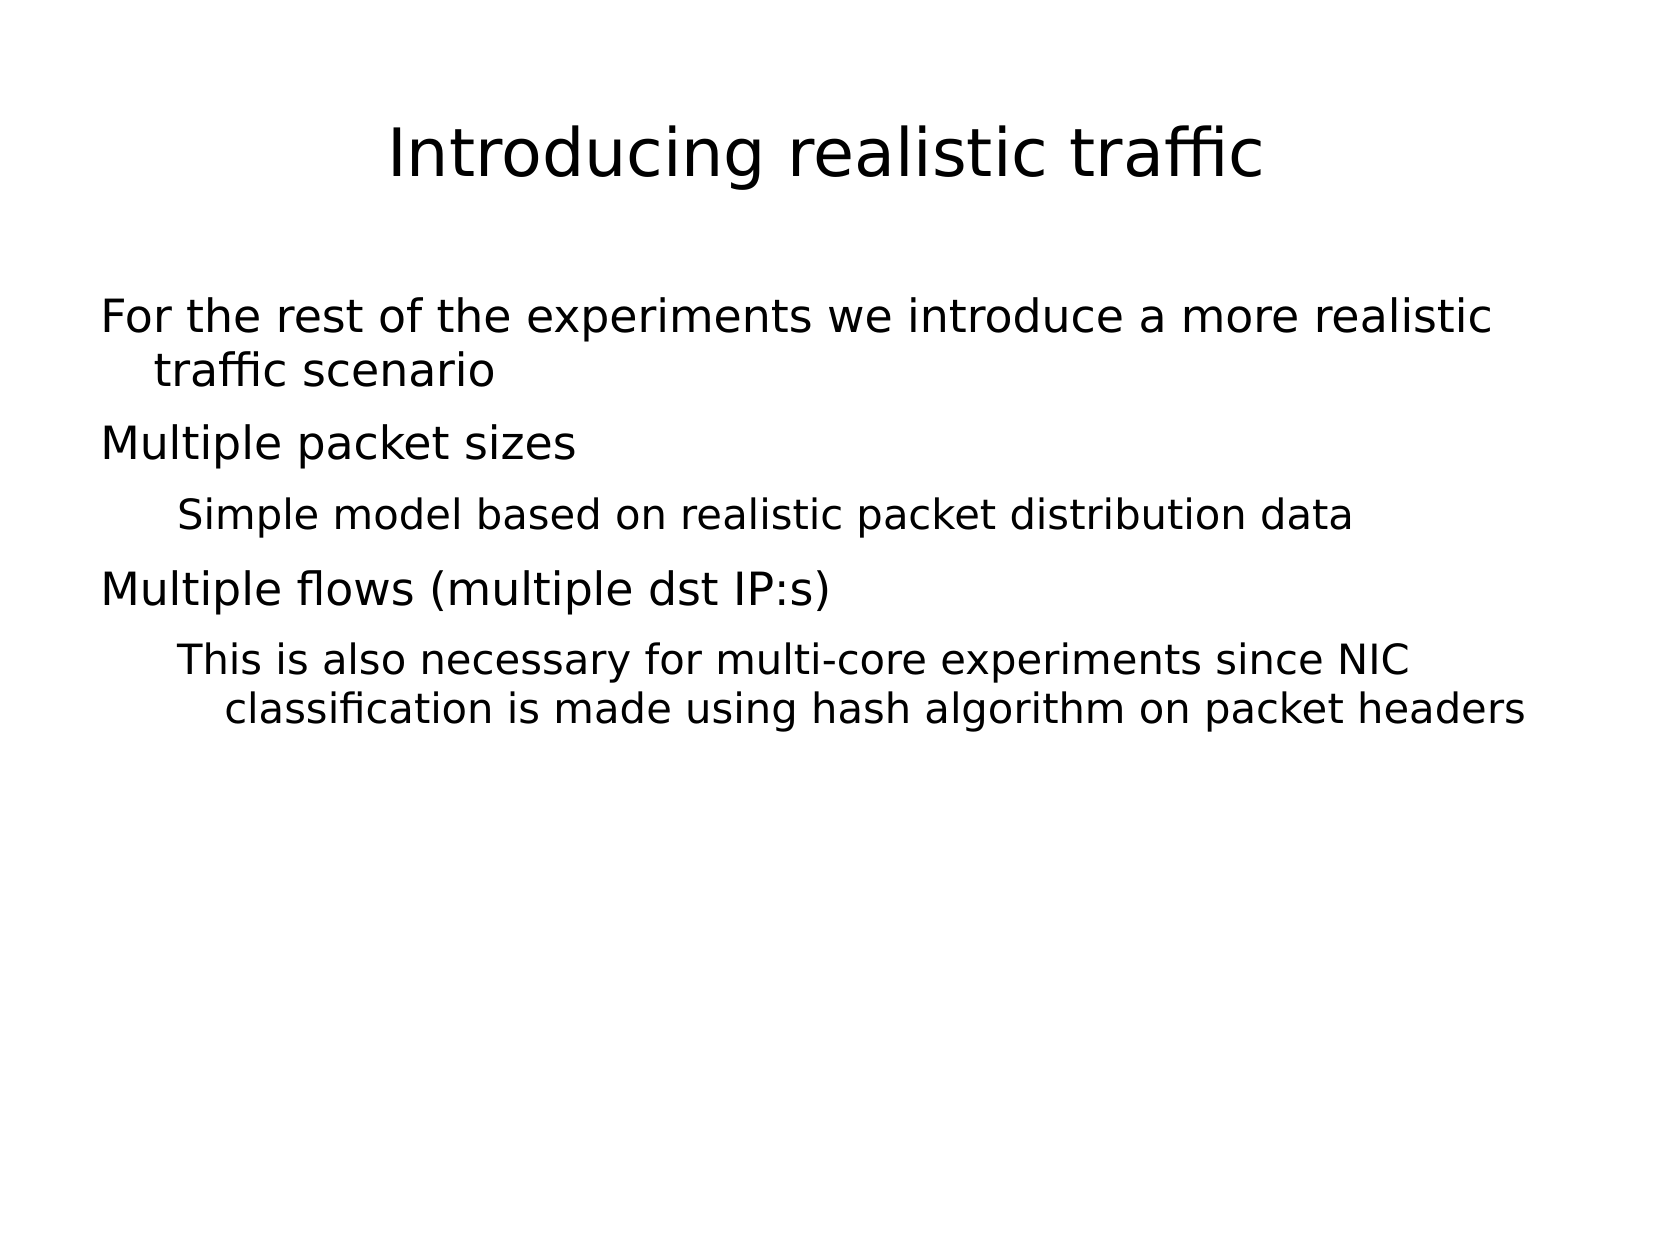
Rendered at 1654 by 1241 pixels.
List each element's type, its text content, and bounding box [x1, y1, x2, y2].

title Introducing realistic traffic [82, 56, 1571, 250]
list For the rest of the experiments we introduce a more realistic traffic scenario Multiple packet sizes Simple model based on realistic packet distribution data Multiple flows (multiple dst IP:s) This is also necessary for multi-core experiments since NIC classification is made using hash algorithm on packet headers [82, 290, 1571, 1094]
